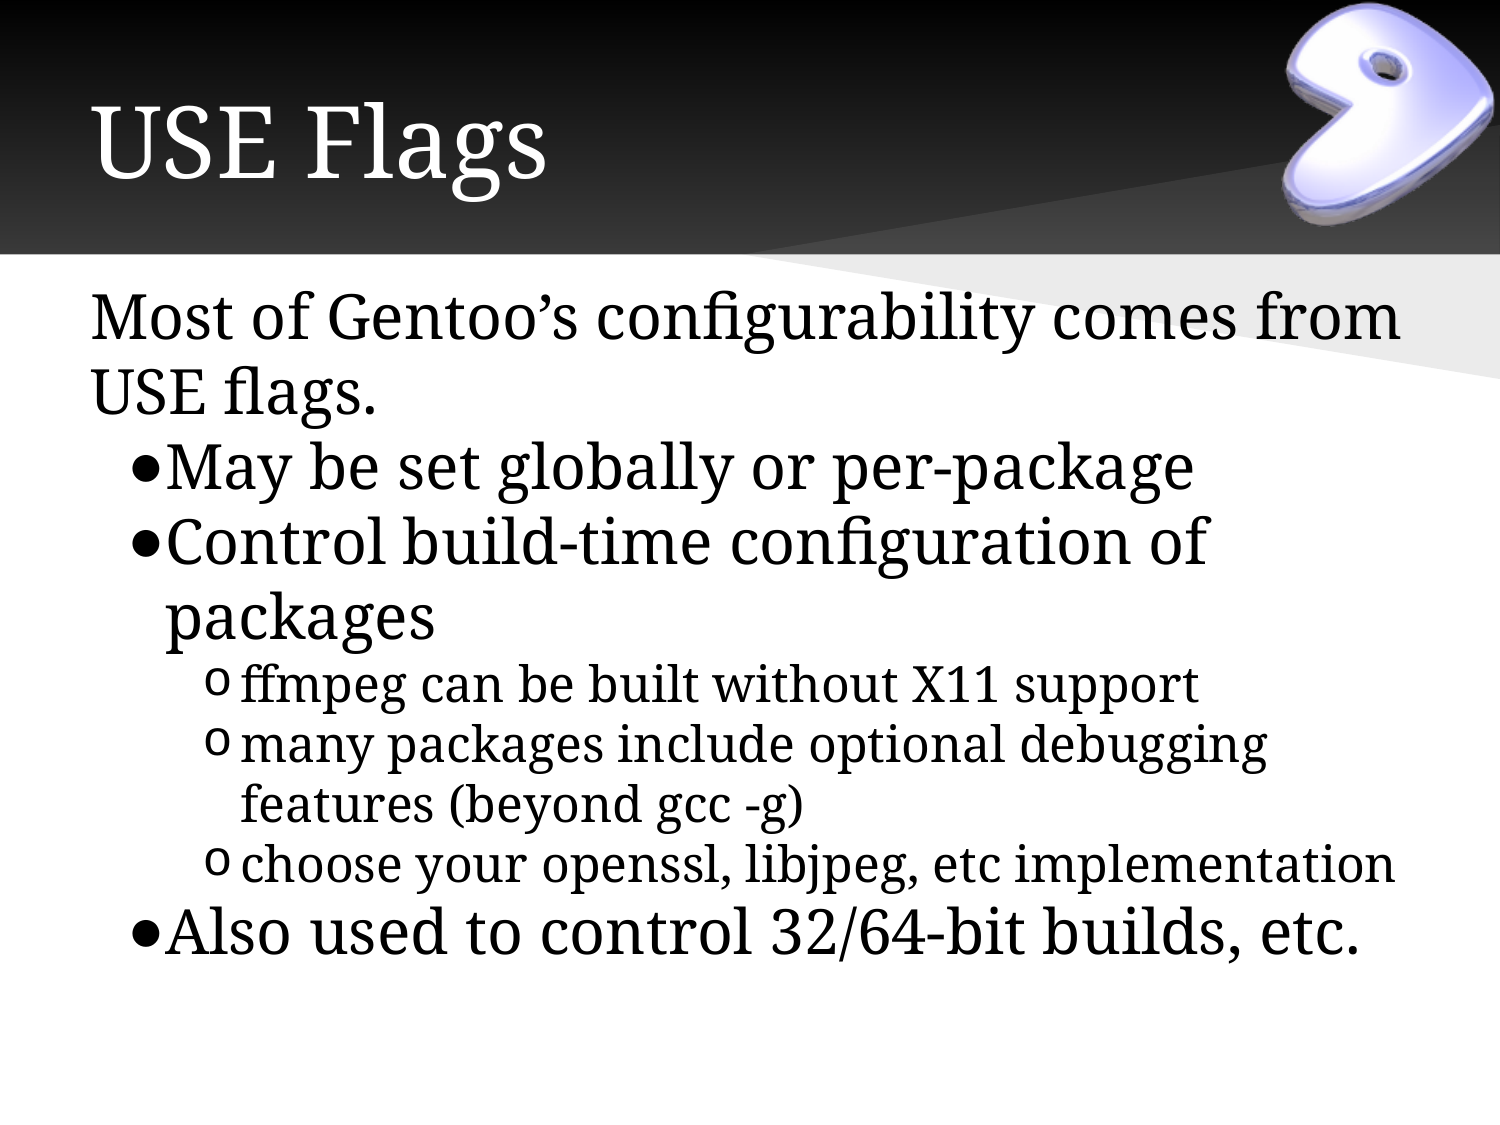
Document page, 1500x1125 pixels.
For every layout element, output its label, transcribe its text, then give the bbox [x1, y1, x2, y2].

picture [1271, 0, 1500, 233]
list Most of Gentoo’s configurability comes from USE flags. May be set globally or per-package Control build-time configuration of packages ffmpeg can be built without X11 support many packages include optional debugging features (beyond gcc -g) choose your openssl, libjpeg, etc implementation Also used to control 32/64-bit builds, etc. [75, 262, 1425, 1078]
title USE Flags [75, 45, 1425, 233]
